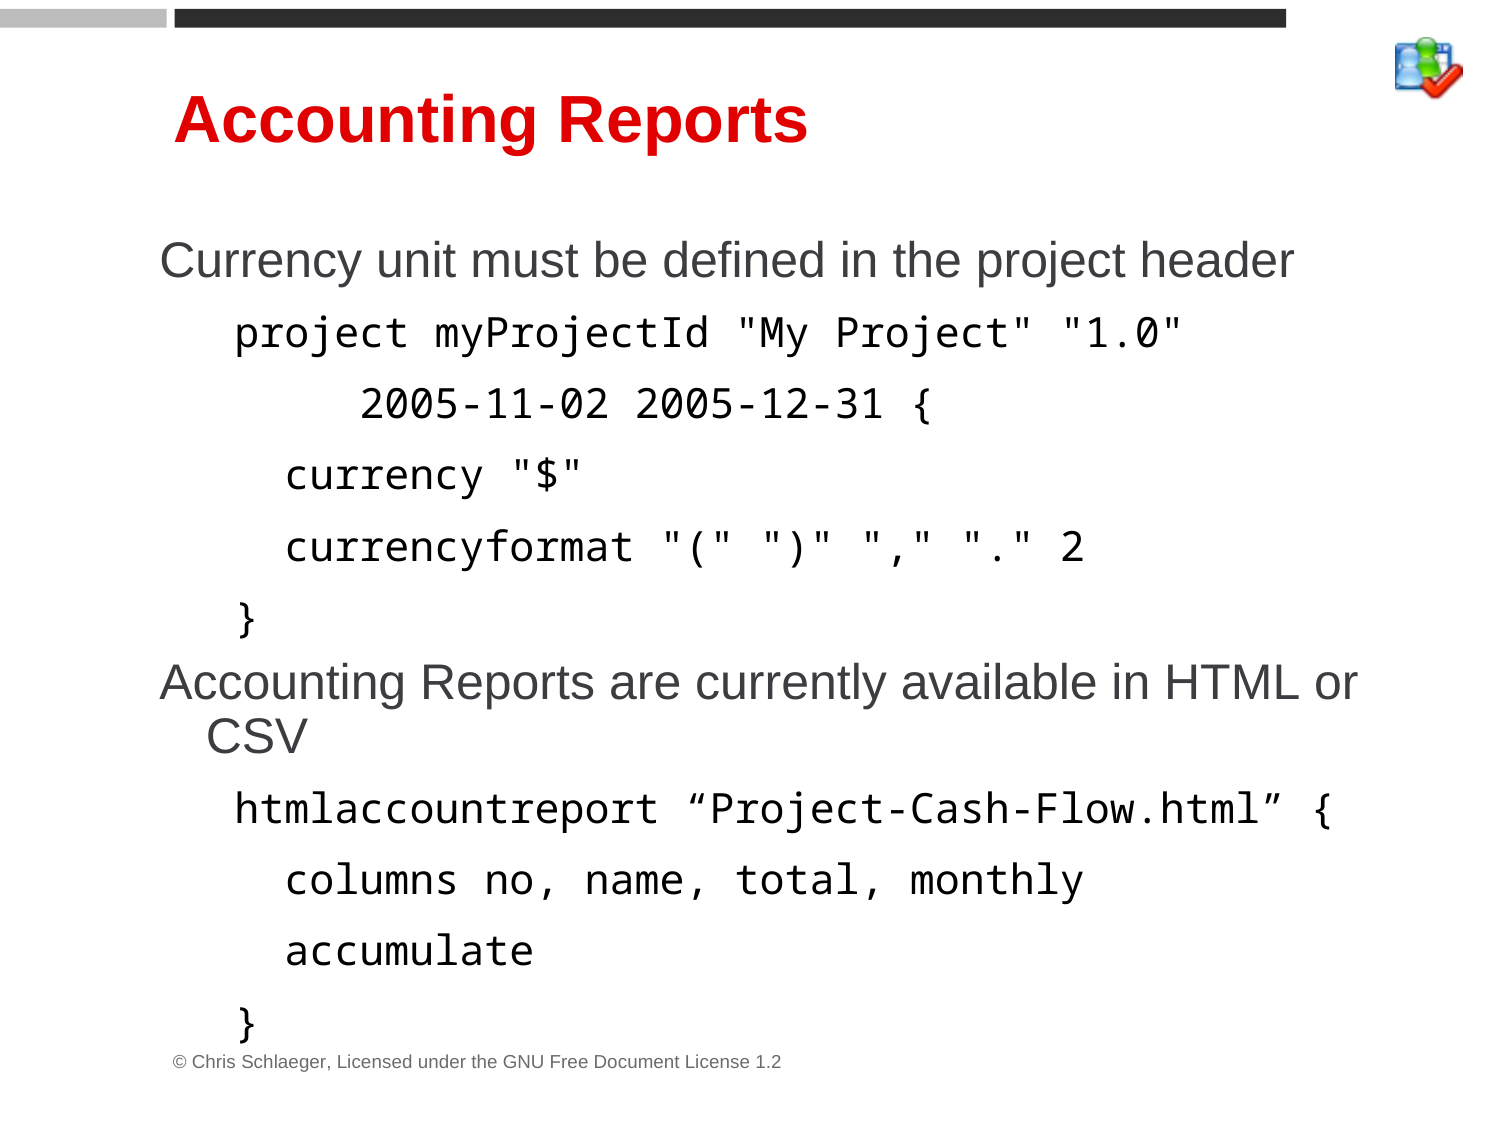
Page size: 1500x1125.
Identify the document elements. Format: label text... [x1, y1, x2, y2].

list Currency unit must be defined in the project header project myProjectId "My Project" "1.0" 2005-11-02 2005-12-31 { currency "$" currencyformat "(" ")" "," "." 2 } Accounting Reports are currently available in HTML or CSV htmlaccountreport “Project-Cash-Flow.html” { columns no, name, total, monthly accumulate } [159, 234, 1395, 1015]
title Accounting Reports [173, 41, 1395, 205]
picture [1395, 37, 1463, 105]
